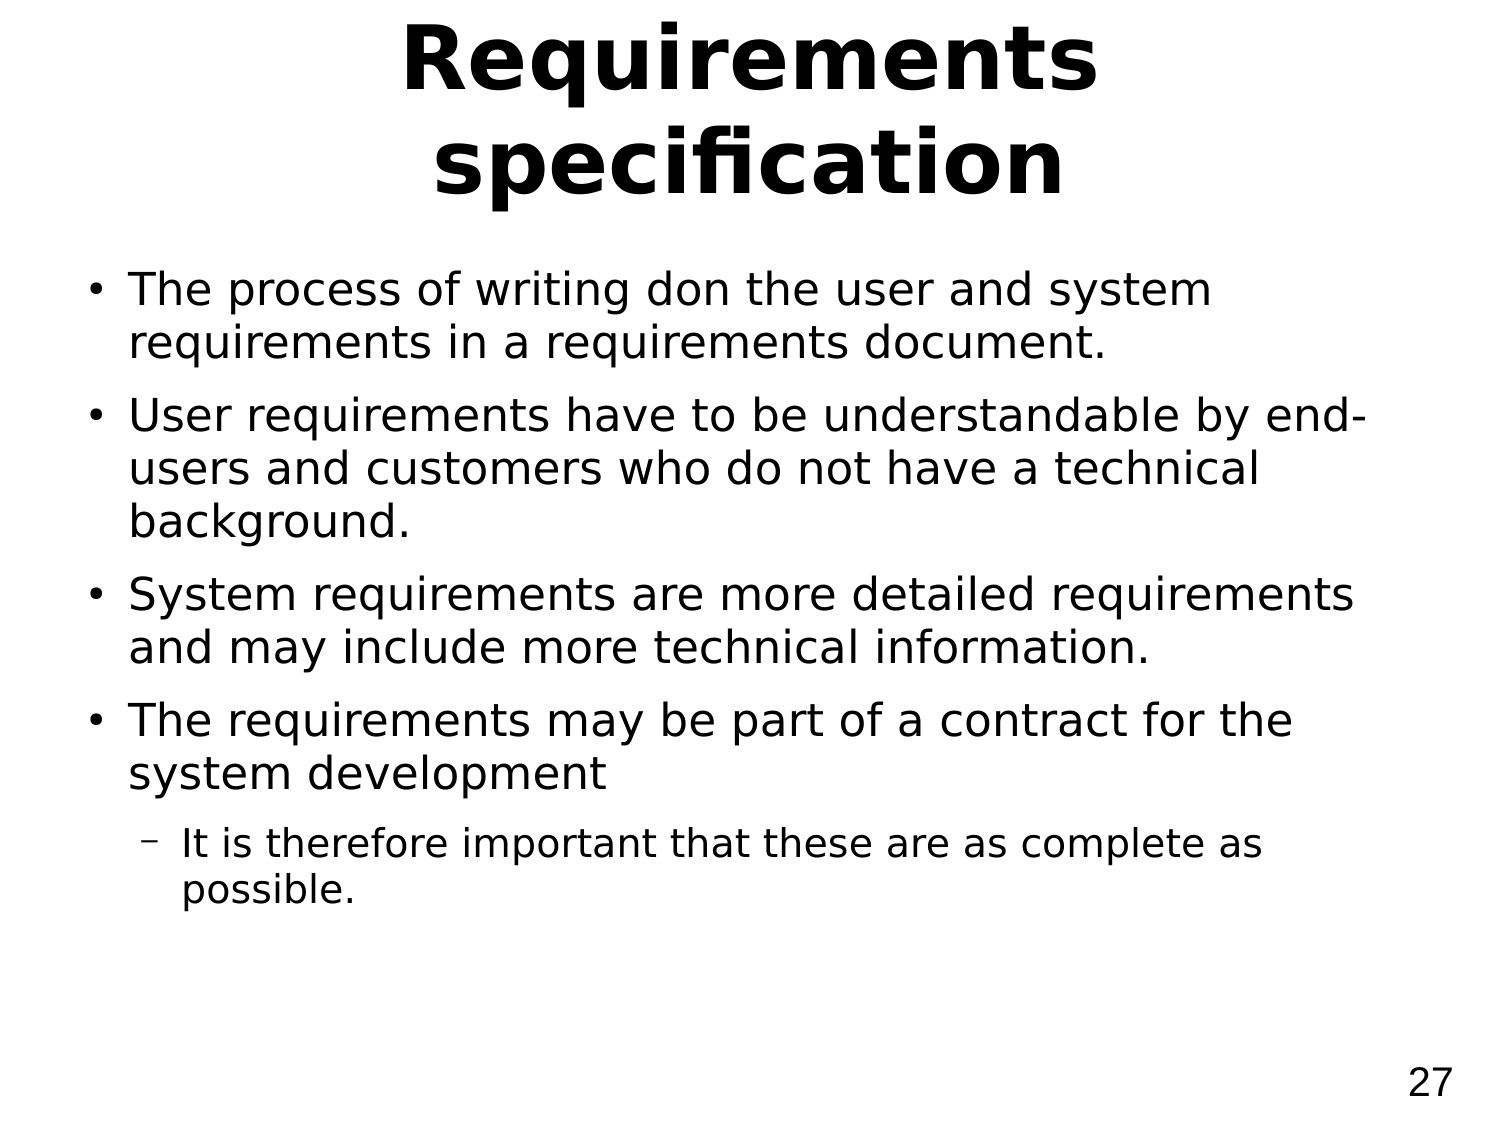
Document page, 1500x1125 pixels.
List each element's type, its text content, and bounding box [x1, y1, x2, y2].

title Requirements specification [75, 7, 1425, 215]
list The process of writing don the user and system requirements in a requirements document. User requirements have to be understandable by end-users and customers who do not have a technical background. System requirements are more detailed requirements and may include more technical information. The requirements may be part of a contract for the system development It is therefore important that these are as complete as possible. [75, 263, 1425, 916]
